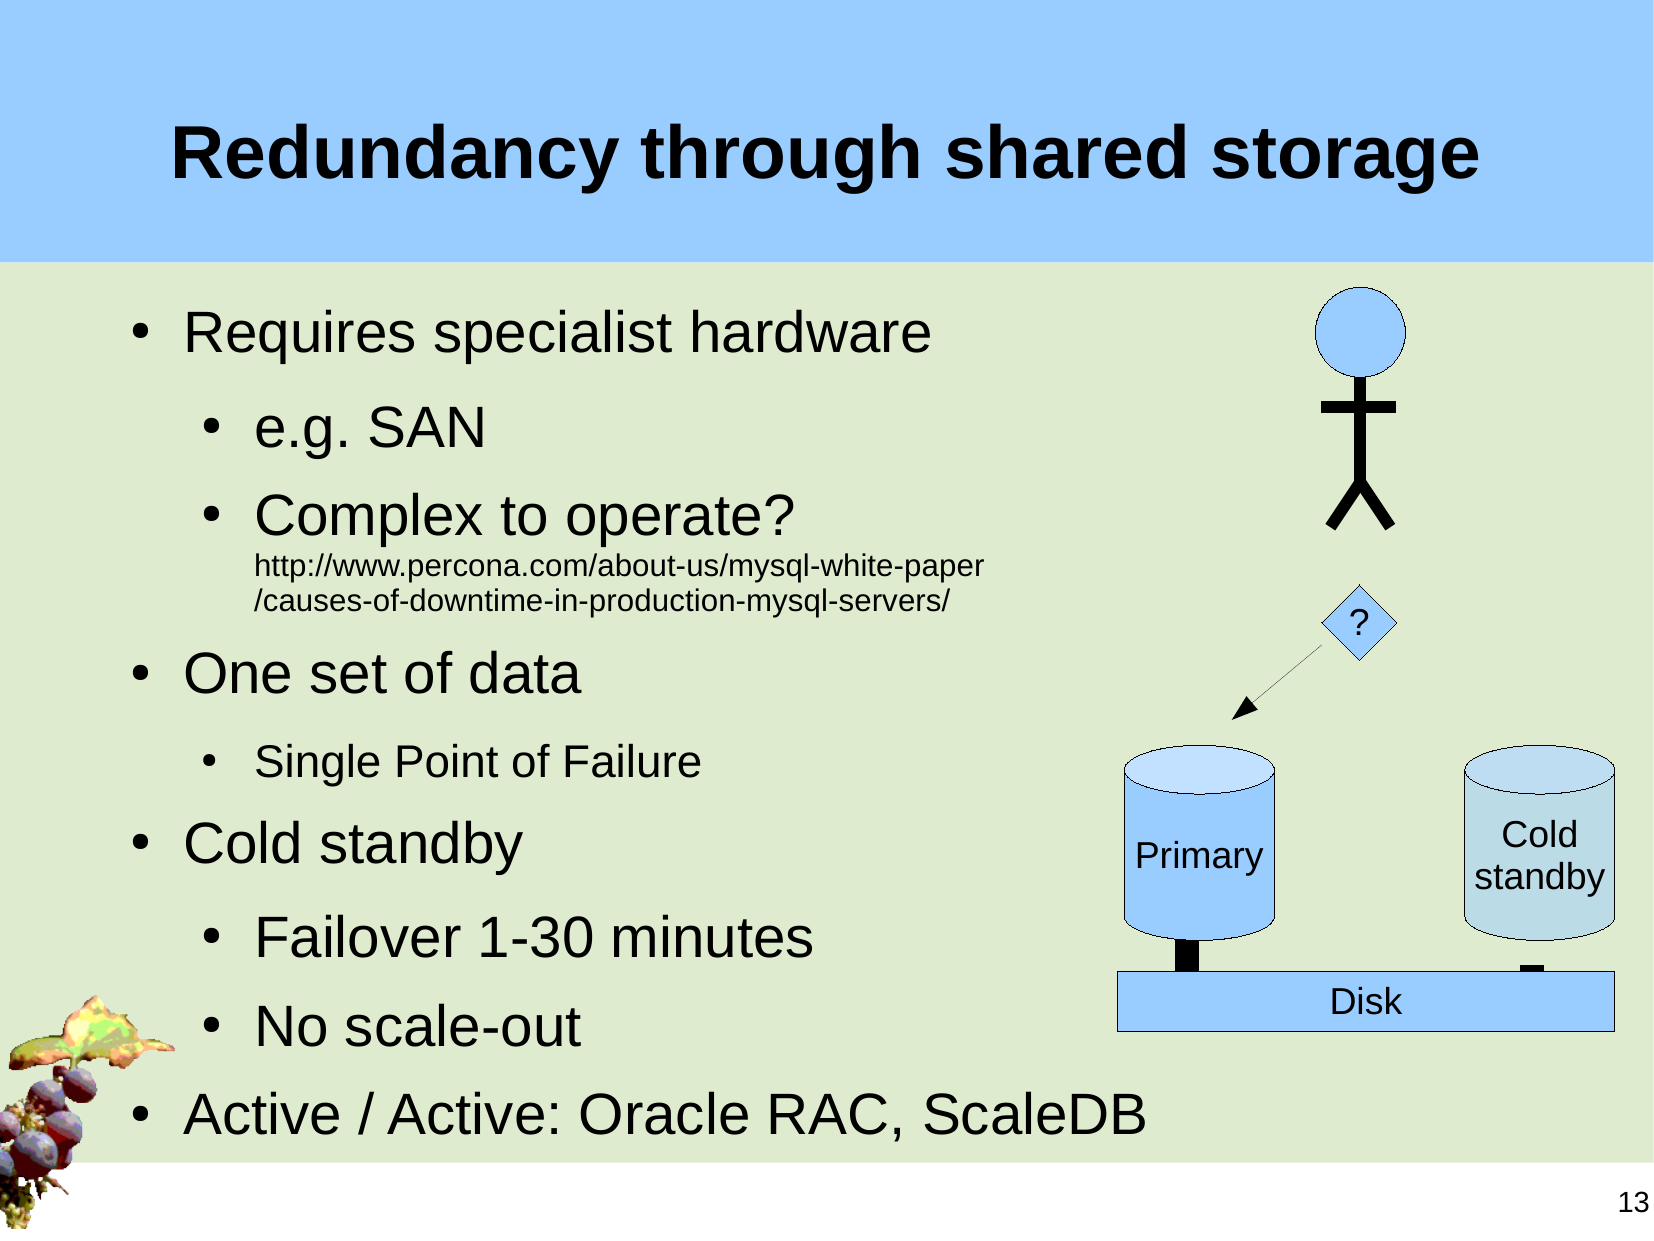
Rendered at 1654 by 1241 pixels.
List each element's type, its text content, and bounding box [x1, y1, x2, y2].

title Redundancy through shared storage [82, 49, 1571, 257]
table_cell Synchronous [1464, 745, 1615, 795]
picture [0, 990, 188, 1229]
text_box Cold standby [1464, 771, 1615, 941]
list Requires specialist hardware e.g. SAN Complex to operate? http://www.percona.com/about-us/mysql-white-paper /causes-of-downtime-in-production-mysql-servers/ One set of data Single Point of Failure Cold standby Failover 1-30 minutes No scale-out Active / Active: Oracle RAC, ScaleDB [112, 300, 1313, 1148]
table_cell [1124, 745, 1275, 795]
text_box ? [1321, 584, 1397, 661]
text_box [1315, 287, 1406, 377]
text_box Primary [1124, 773, 1275, 941]
text_box Disk [1117, 971, 1615, 1032]
